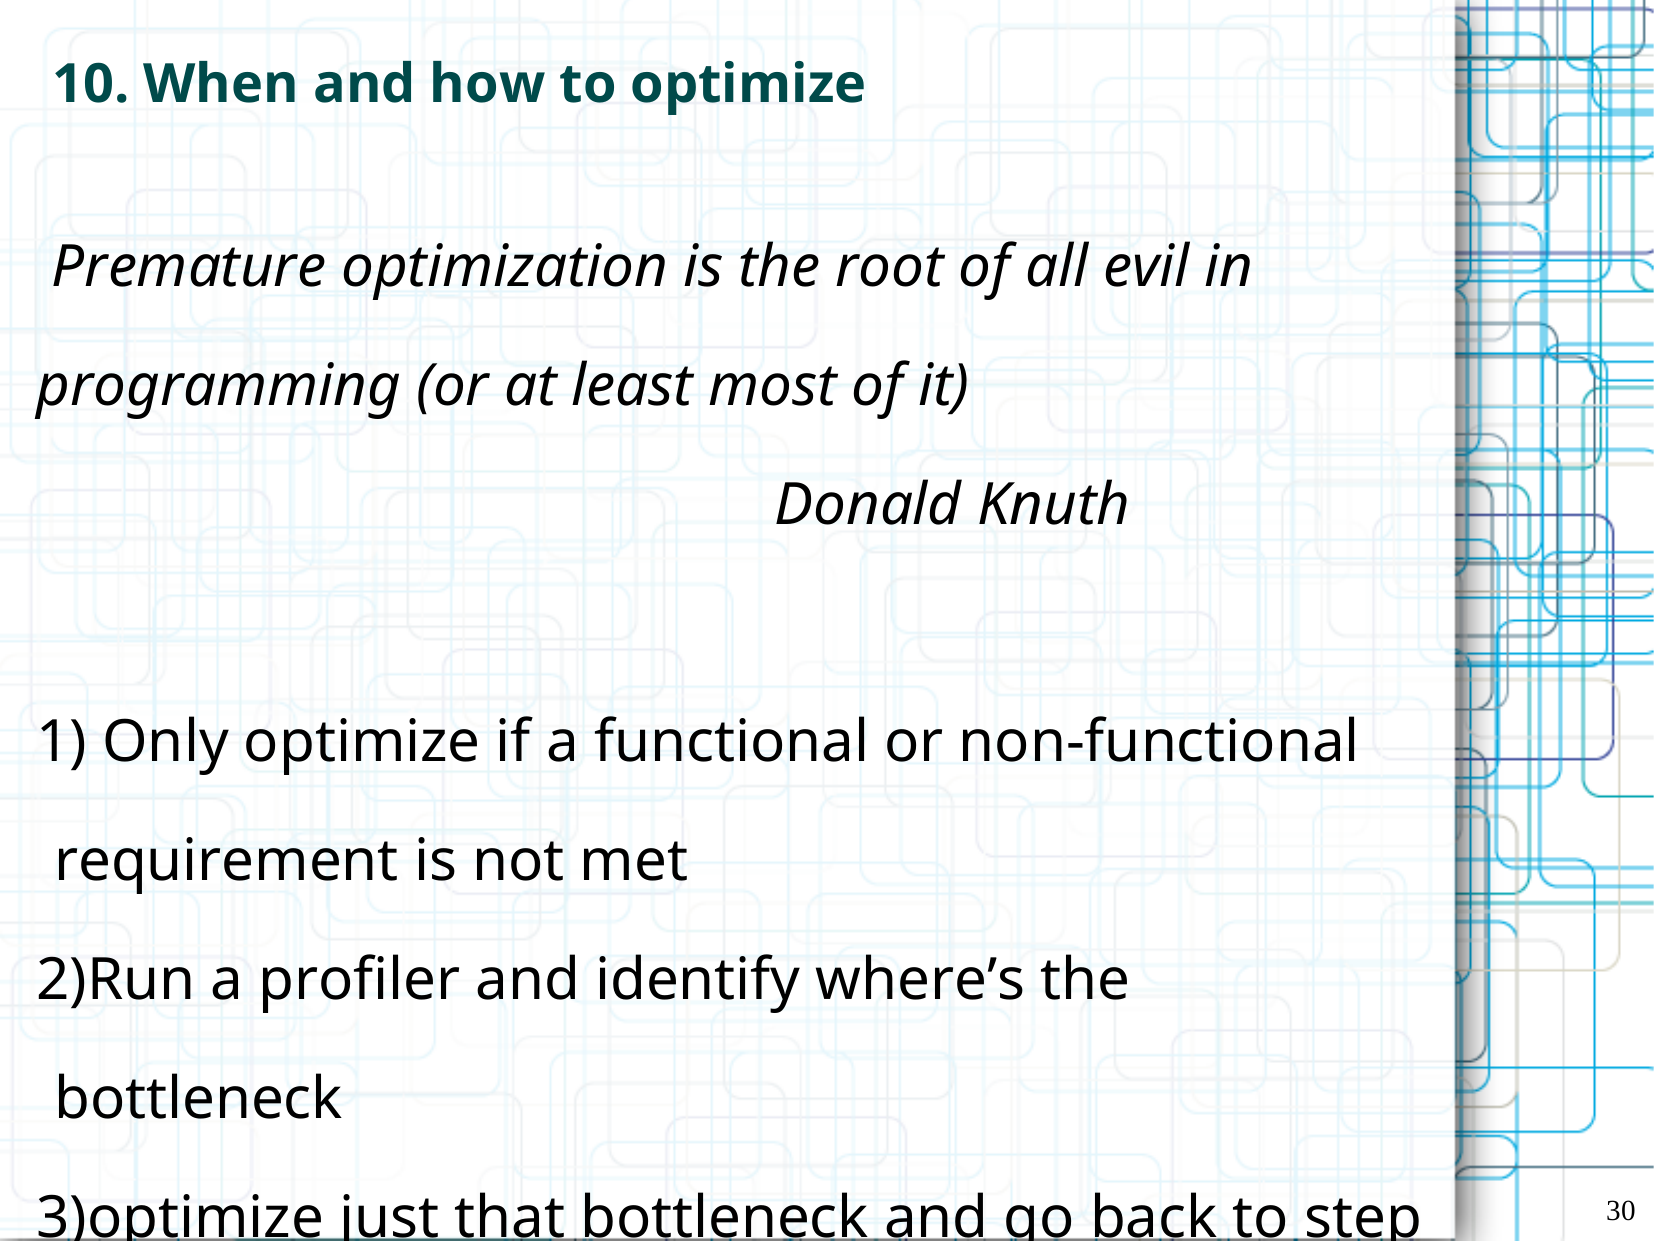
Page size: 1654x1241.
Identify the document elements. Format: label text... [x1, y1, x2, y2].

text_box 10. When and how to optimize [37, 37, 975, 174]
picture [0, 0, 1654, 1241]
text_box Premature optimization is the root of all evil in programming (or at least most of it) Donald Knuth Only optimize if a functional or non-functional requirement is not met Run a profiler and identify where’s the bottleneck optimize just that bottleneck and go back to step 1) [21, 177, 1447, 1241]
